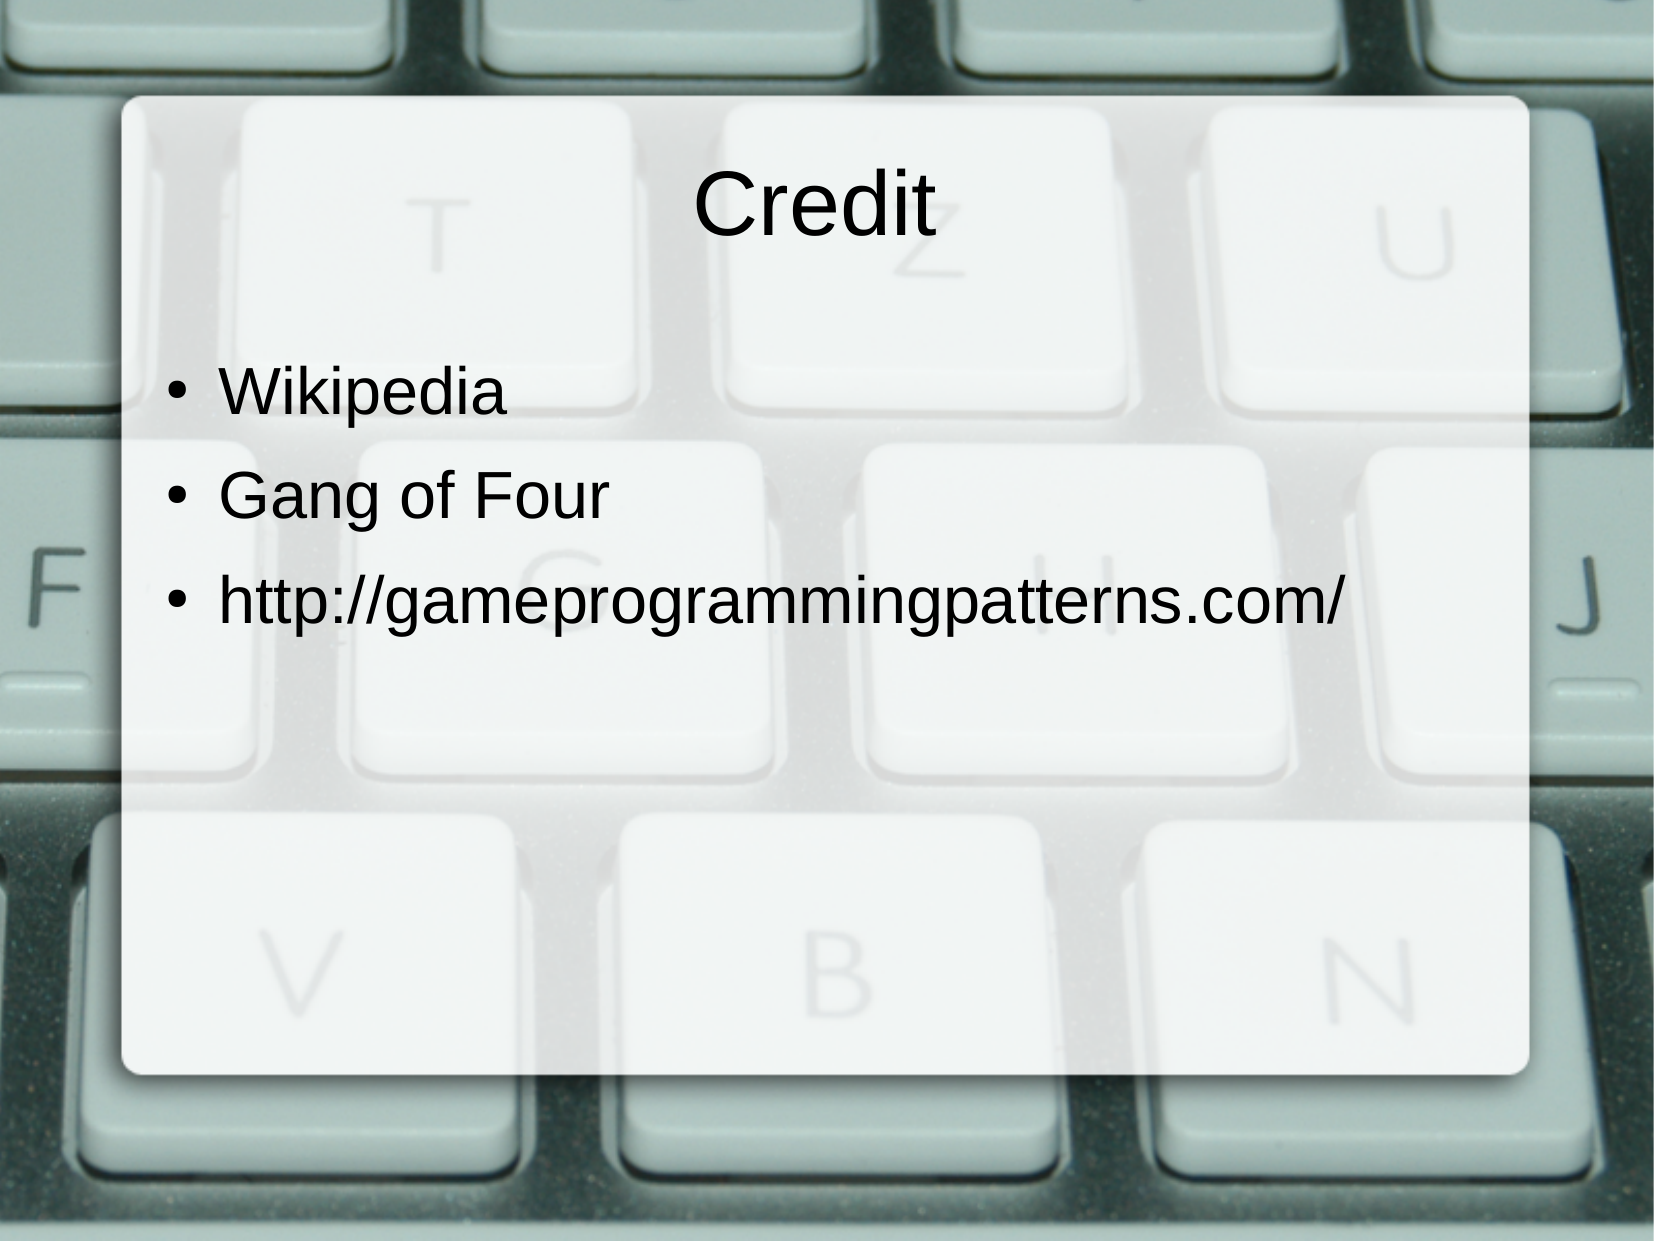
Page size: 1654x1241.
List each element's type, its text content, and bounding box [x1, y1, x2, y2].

title Credit [129, 107, 1501, 301]
picture [0, 0, 1654, 1241]
list Wikipedia Gang of Four http://gameprogrammingpatterns.com/ [147, 354, 1506, 1049]
